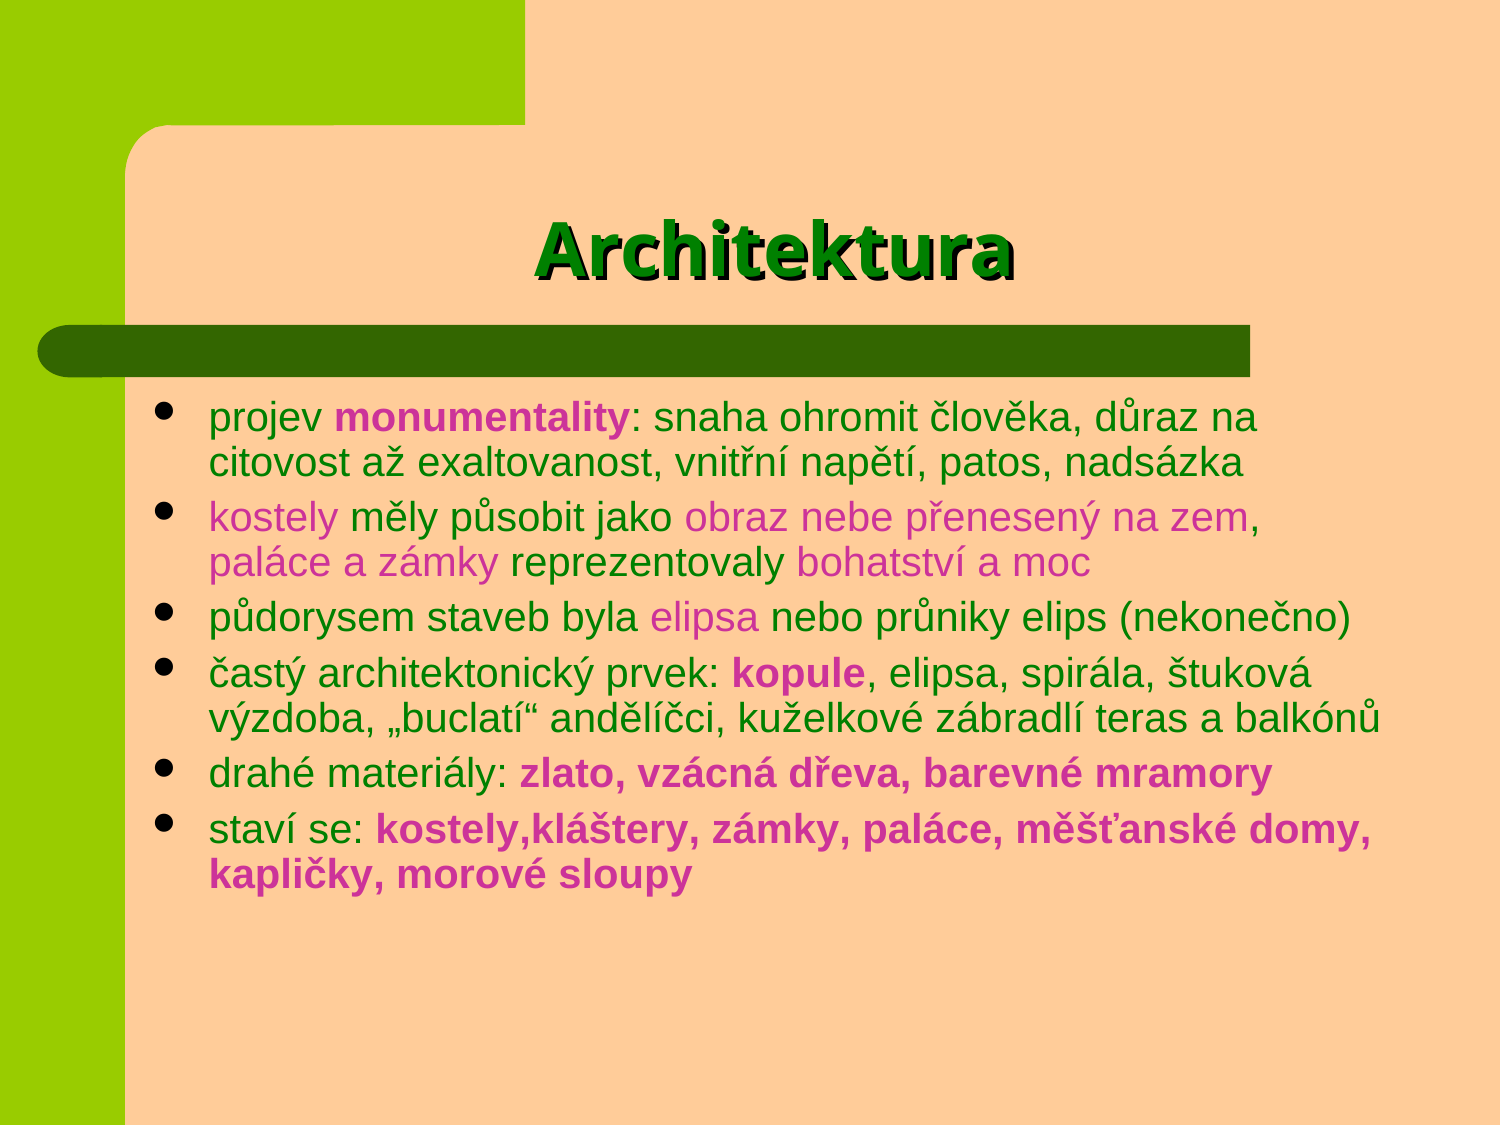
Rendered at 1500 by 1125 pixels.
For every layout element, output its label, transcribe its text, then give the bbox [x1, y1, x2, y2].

list projev monumentality: snaha ohromit člověka, důraz na citovost až exaltovanost, vnitřní napětí, patos, nadsázka kostely měly působit jako obraz nebe přenesený na zem, paláce a zámky reprezentovaly bohatství a moc půdorysem staveb byla elipsa nebo průniky elips (nekonečno) častý architektonický prvek: kopule, elipsa, spirála, štuková výzdoba, „buclatí“ andělíčci, kuželkové zábradlí teras a balkónů drahé materiály: zlato, vzácná dřeva, barevné mramory staví se: kostely,kláštery, zámky, paláce, měšťanské domy, kapličky, morové sloupy [137, 387, 1400, 1016]
title Architektura [136, 136, 1414, 301]
